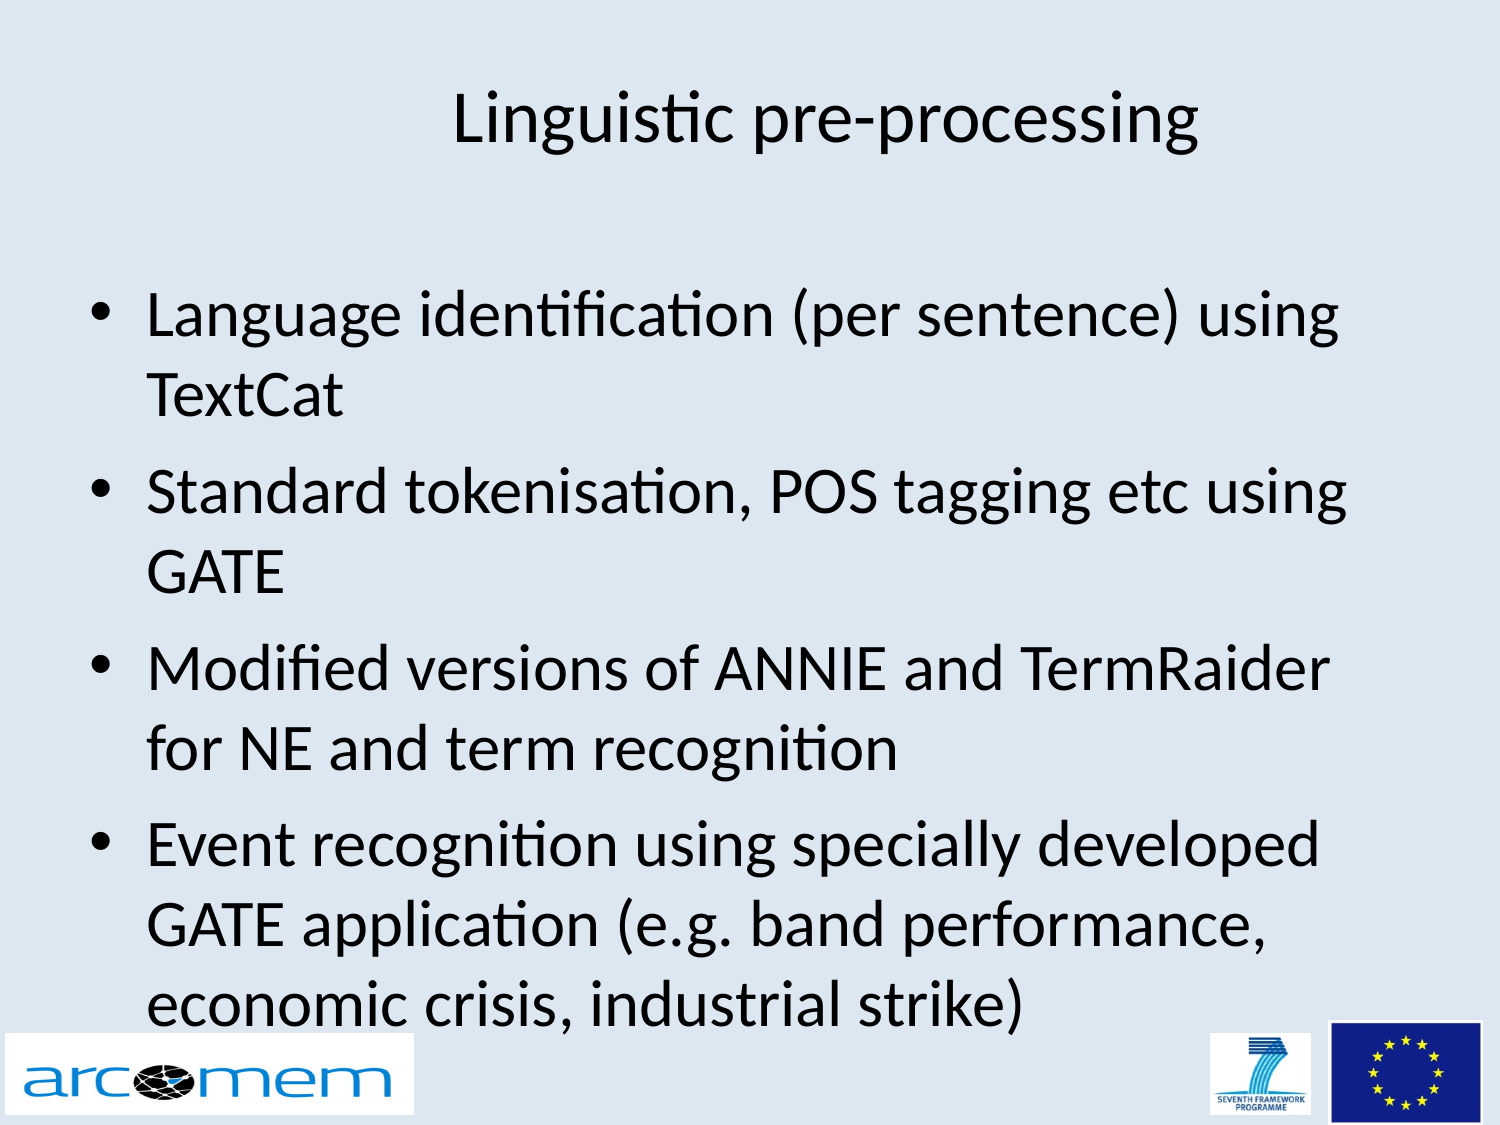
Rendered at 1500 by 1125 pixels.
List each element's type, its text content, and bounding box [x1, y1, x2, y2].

picture [1210, 1048, 1311, 1115]
title Linguistic pre-processing [206, 11, 1447, 215]
list Language identification (per sentence) using TextCat Standard tokenisation, POS tagging etc using GATE Modified versions of ANNIE and TermRaider for NE and term recognition Event recognition using specially developed GATE application (e.g. band performance, economic crisis, industrial strike) [75, 262, 1426, 1048]
picture [1328, 1020, 1483, 1125]
picture [5, 1033, 414, 1115]
